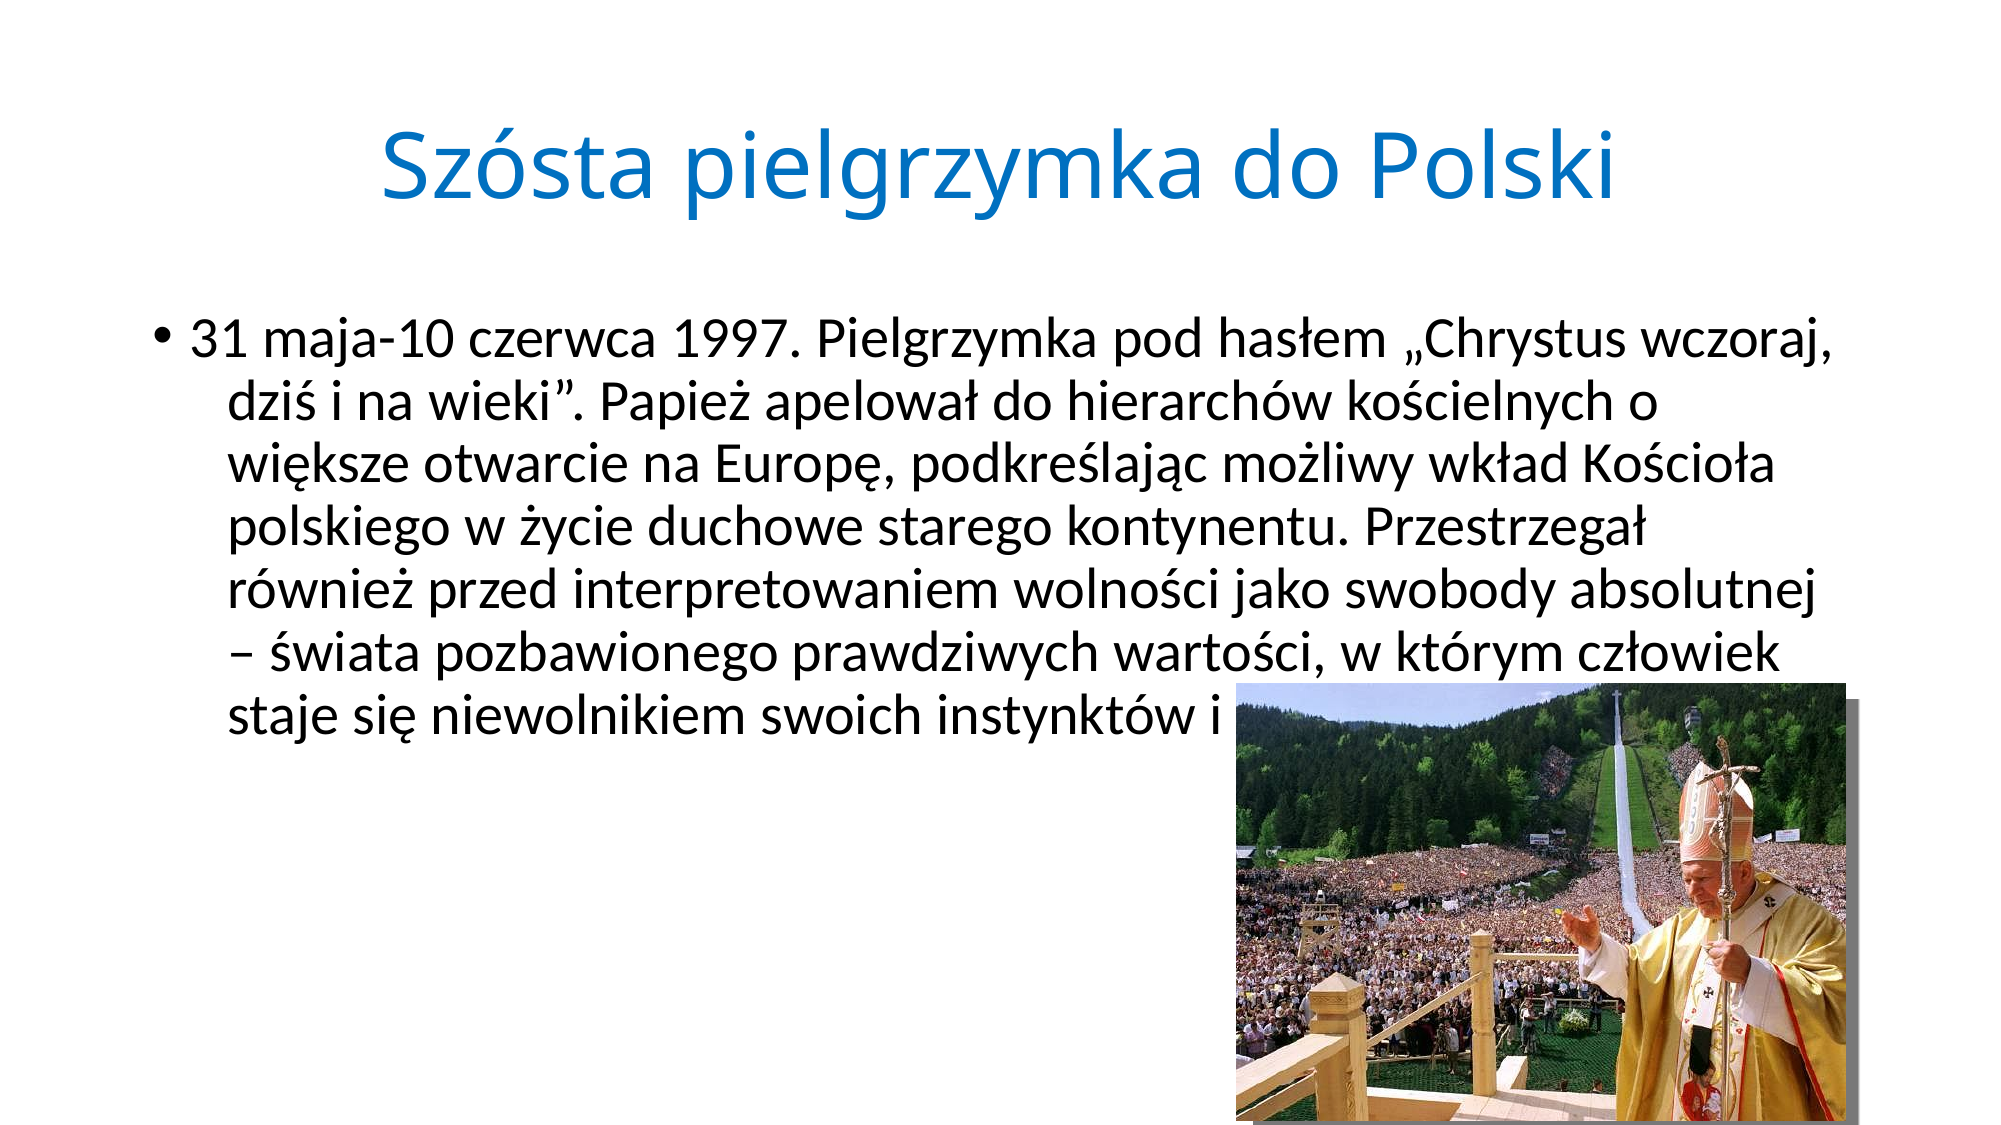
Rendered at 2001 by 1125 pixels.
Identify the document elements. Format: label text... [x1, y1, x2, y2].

title Szósta pielgrzymka do Polski [137, 59, 1863, 278]
list 31 maja-10 czerwca 1997. Pielgrzymka pod hasłem „Chrystus wczoraj, dziś i na wieki”. Papież apelował do hierarchów kościelnych o większe otwarcie na Europę, podkreślając możliwy wkład Kościoła polskiego w życie duchowe starego kontynentu. Przestrzegał również przed interpretowaniem wolności jako swobody absolutnej – świata pozbawionego prawdziwych wartości, w którym człowiek staje się niewolnikiem swoich instynktów i pragnień. [137, 299, 1863, 1014]
picture [1236, 683, 1846, 1121]
